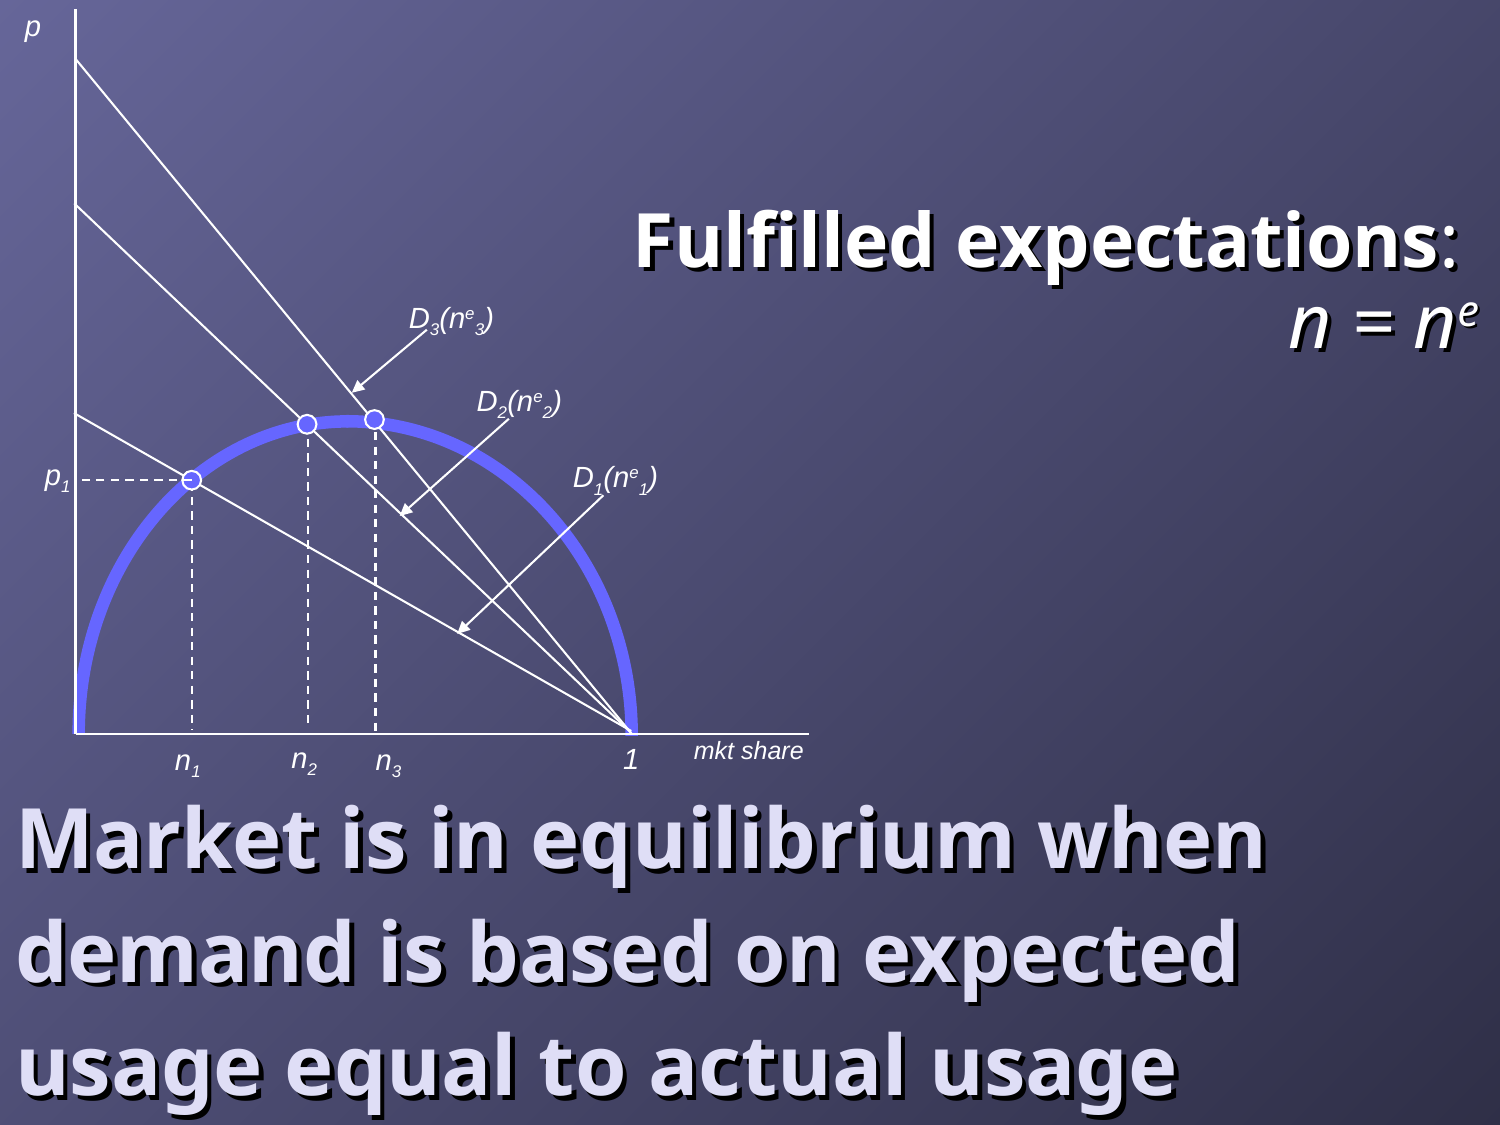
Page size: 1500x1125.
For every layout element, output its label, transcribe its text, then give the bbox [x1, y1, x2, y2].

text_box D3(ne3) [393, 291, 523, 347]
text_box [182, 470, 202, 490]
text_box [365, 410, 384, 429]
text_box n1 [160, 733, 216, 789]
text_box p [10, 0, 57, 50]
text_box n3 [360, 733, 417, 788]
text_box mkt share [679, 726, 825, 772]
text_box p1 [30, 448, 86, 503]
text_box n2 [276, 732, 333, 787]
text_box 1 [608, 733, 655, 783]
text_box D1(ne1) [558, 451, 693, 506]
title Market is in equilibrium when demand is based on expected usage equal to actual usage [0, 792, 1500, 1108]
text_box D2(ne2) [461, 375, 605, 430]
text_box [297, 414, 317, 434]
text_box Fulfilled expectations: n = ne [617, 195, 1494, 373]
